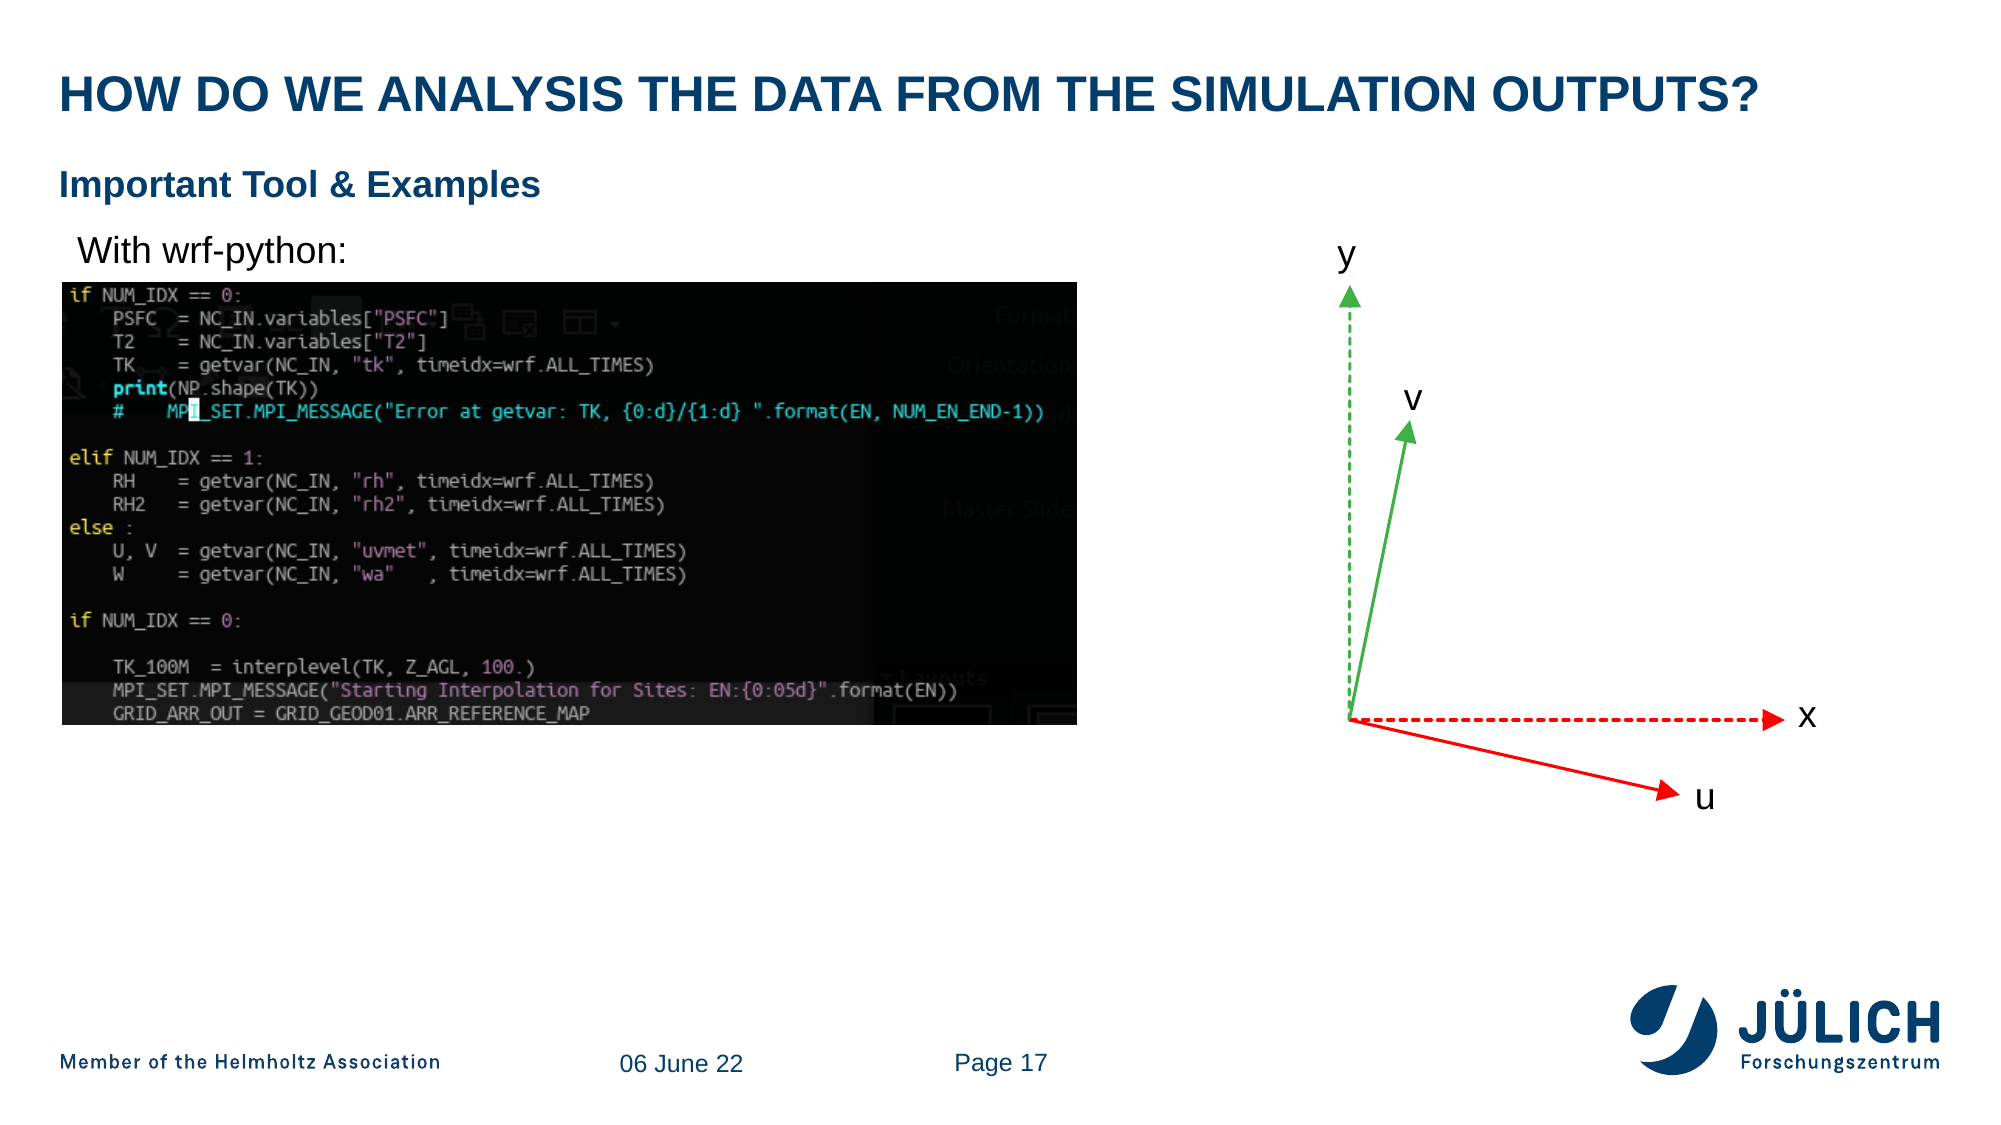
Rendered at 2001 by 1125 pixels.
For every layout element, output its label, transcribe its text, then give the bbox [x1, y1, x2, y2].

text_box x [1783, 685, 1844, 743]
text_box With wrf-python: [62, 222, 1077, 279]
slide_number Page <number> [954, 1046, 1073, 1084]
picture [62, 282, 1077, 725]
text_box u [1680, 768, 1741, 826]
text_box y [1322, 224, 1383, 282]
text_box v [1389, 369, 1450, 426]
list Important Tool & Examples [58, 154, 1937, 238]
text_box 06 June 22 [619, 1047, 883, 1084]
title How do we analysis the data from the simulation outputs? [59, 53, 1938, 238]
